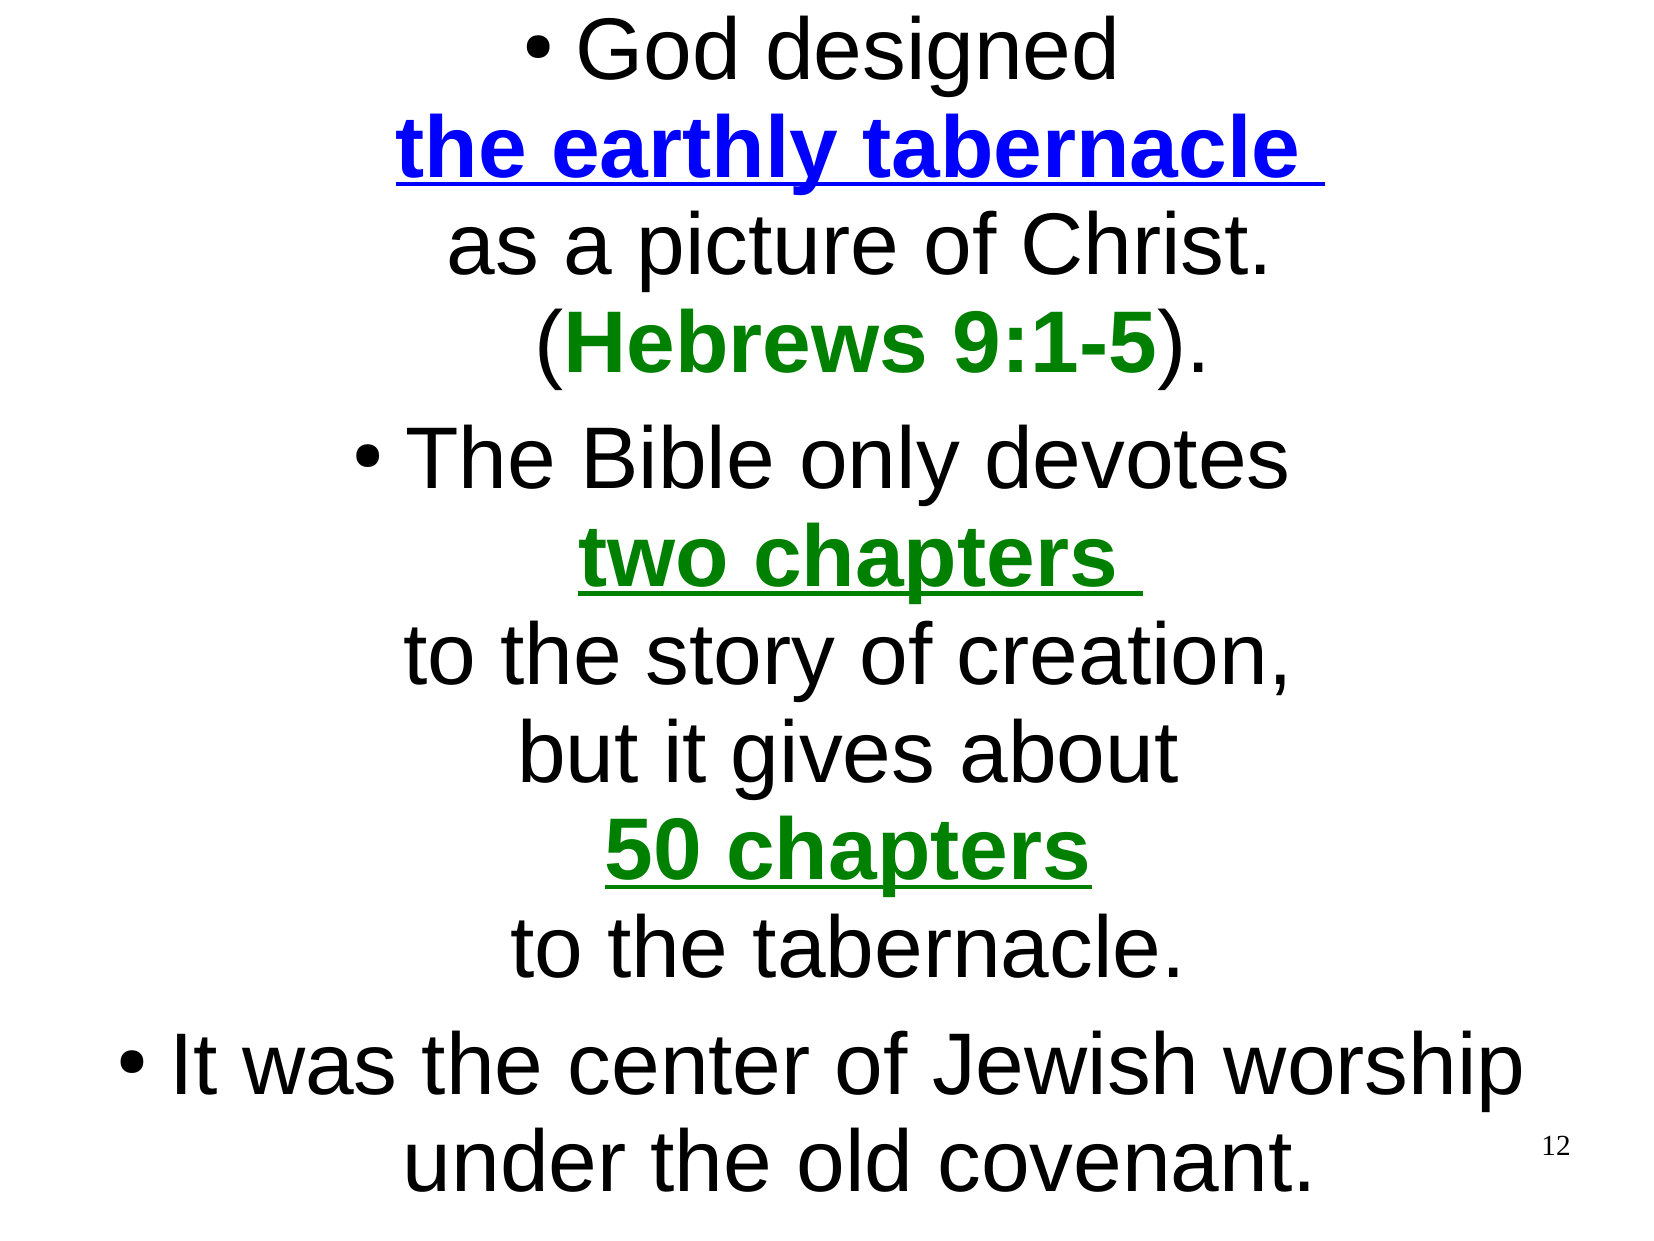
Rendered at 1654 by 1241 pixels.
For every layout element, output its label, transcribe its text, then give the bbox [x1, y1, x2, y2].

list God designed the earthly tabernacle as a picture of Christ. (Hebrews 9:1-5). The Bible only devotes two chapters to the story of creation, but it gives about 50 chapters to the tabernacle. It was the center of Jewish worship under the old covenant. [0, 0, 1651, 1238]
